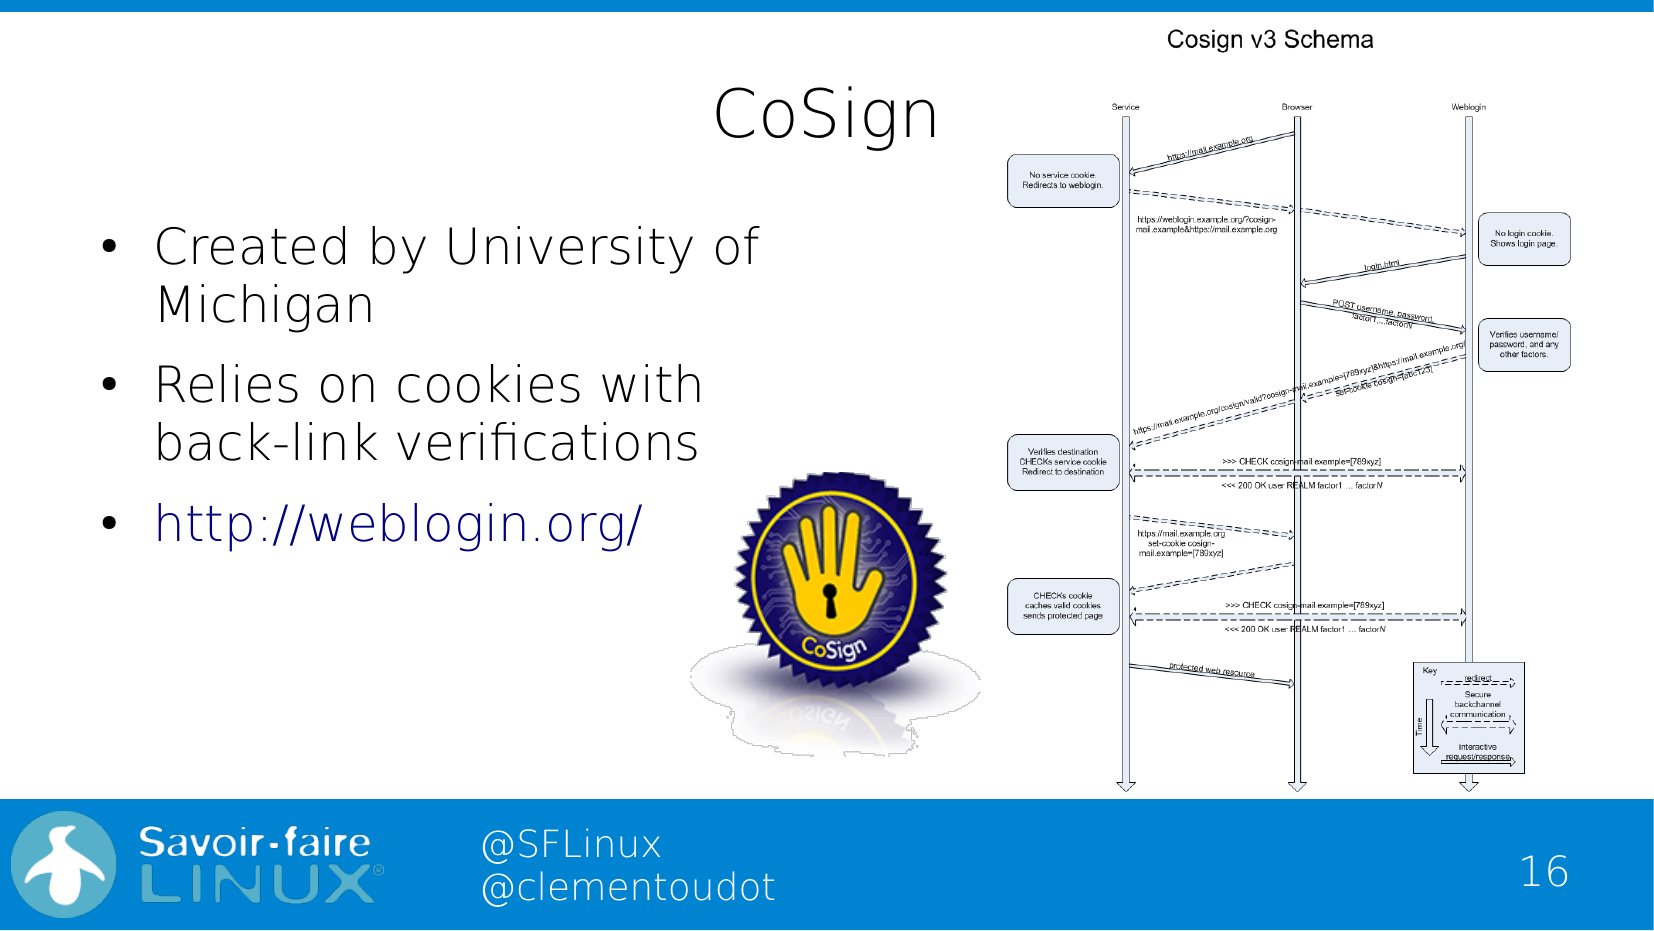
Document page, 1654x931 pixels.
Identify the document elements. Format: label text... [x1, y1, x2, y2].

picture [690, 472, 981, 757]
picture [11, 811, 384, 918]
title CoSign [82, 37, 1007, 193]
list Created by University of Michigan Relies on cookies with back-link verifications http://weblogin.org/ [82, 217, 809, 758]
picture [1007, 21, 1571, 792]
